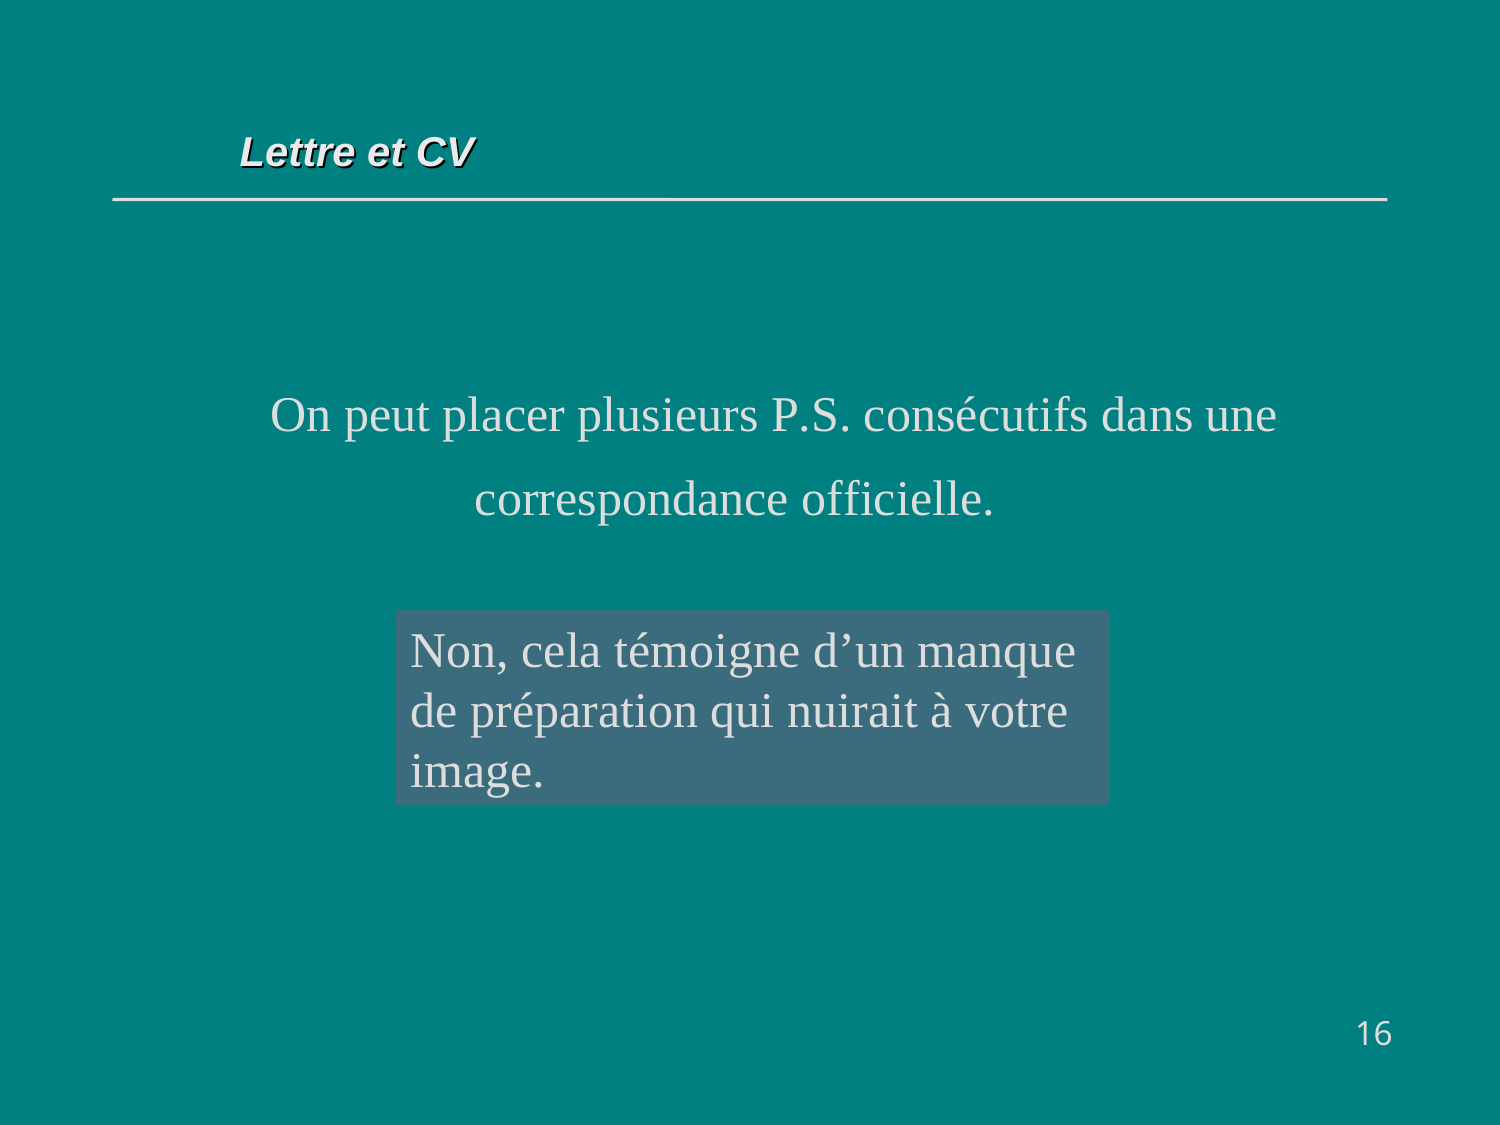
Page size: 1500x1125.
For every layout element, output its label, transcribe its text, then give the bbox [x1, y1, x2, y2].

text_box Non, cela témoigne d’un manque de préparation qui nuirait à votre image. [395, 610, 1110, 806]
text_box On peut placer plusieurs P.S. consécutifs dans une correspondance officielle. V / F [174, 349, 1376, 702]
text_box Lettre et CV [224, 116, 490, 183]
